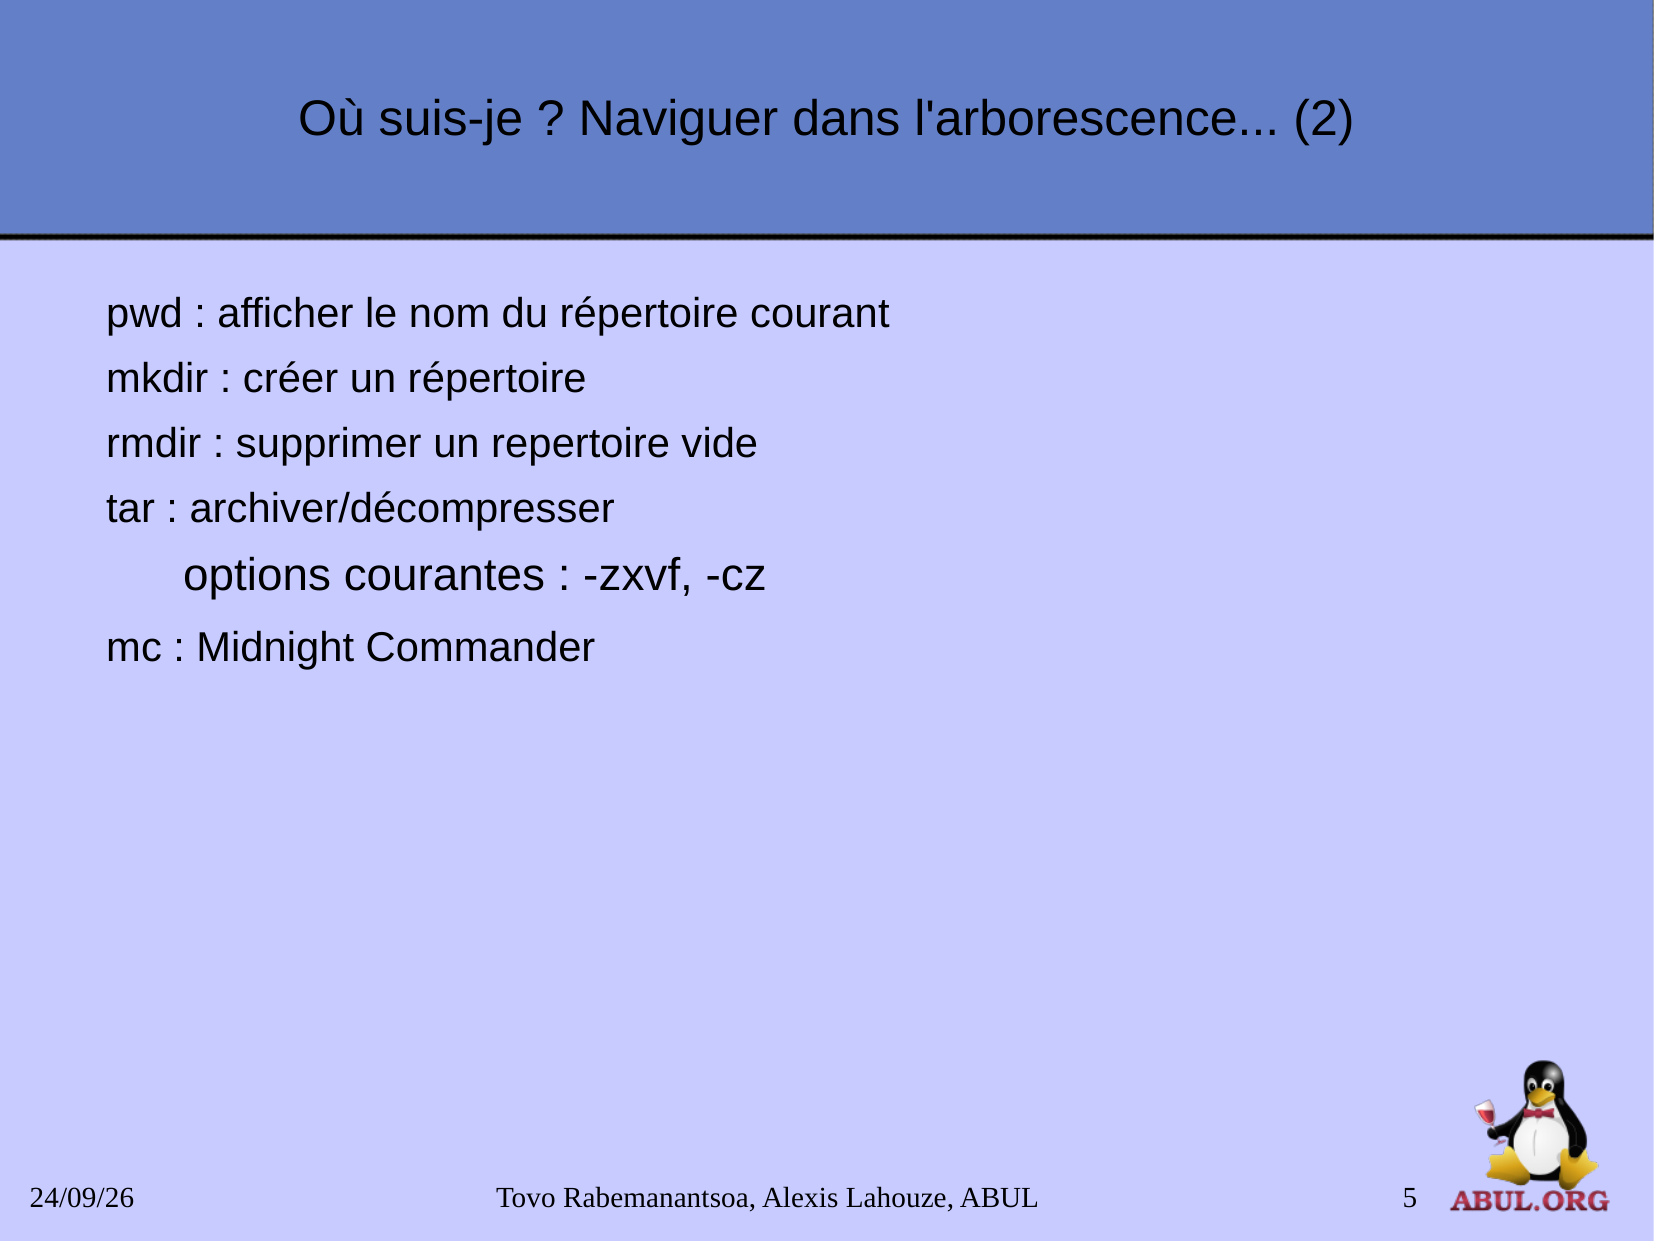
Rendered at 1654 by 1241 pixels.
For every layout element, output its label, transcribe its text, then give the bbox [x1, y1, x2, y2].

list pwd : afficher le nom du répertoire courant mkdir : créer un répertoire rmdir : supprimer un repertoire vide tar : archiver/décompresser options courantes : -zxvf, -cz mc : Midnight Commander [88, 290, 1565, 1019]
picture [0, 0, 1654, 1241]
title Où suis-je ? Naviguer dans l'arborescence... (2) [29, 36, 1625, 200]
